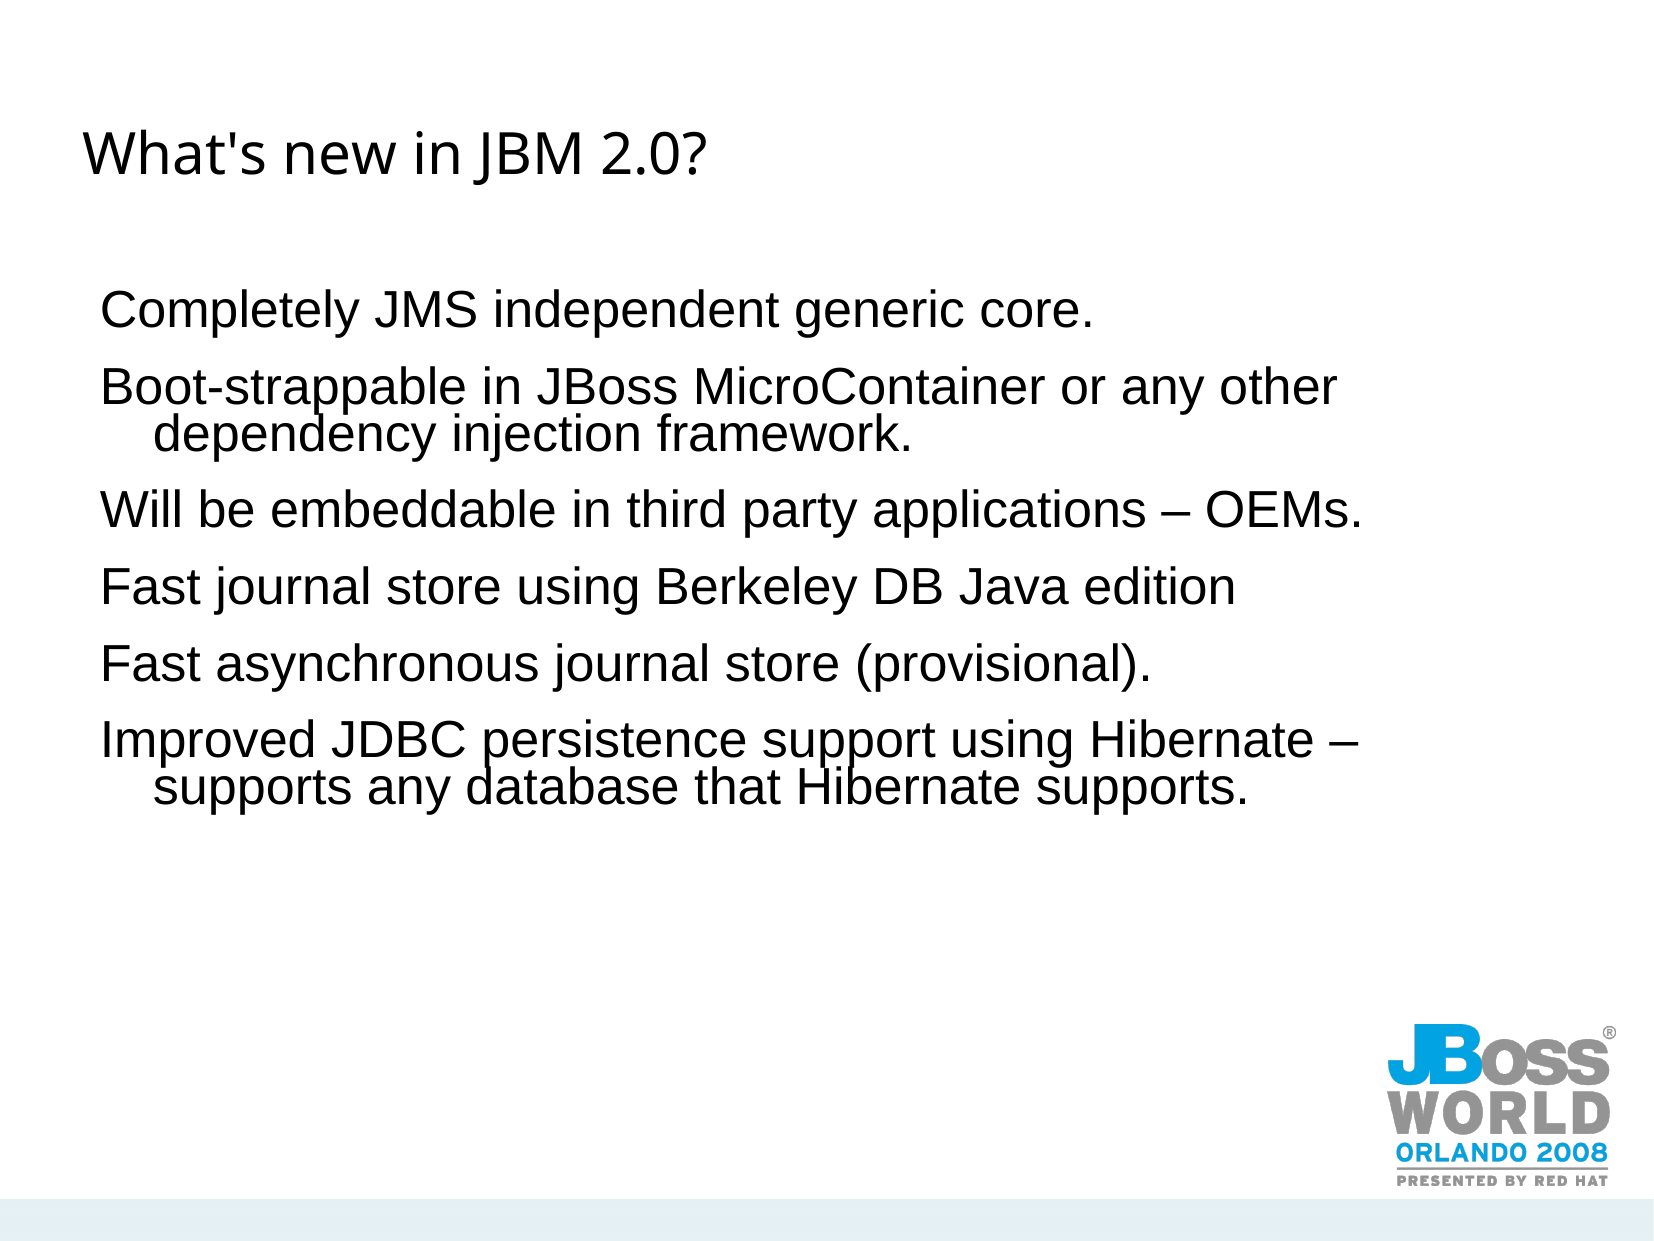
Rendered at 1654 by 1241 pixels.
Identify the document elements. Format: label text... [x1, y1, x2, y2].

list Completely JMS independent generic core. Boot-strappable in JBoss MicroContainer or any other dependency injection framework. Will be embeddable in third party applications – OEMs. Fast journal store using Berkeley DB Java edition Fast asynchronous journal store (provisional). Improved JDBC persistence support using Hibernate – supports any database that Hibernate supports. [82, 290, 1571, 1094]
title What's new in JBM 2.0? [82, 56, 1571, 249]
picture [0, 1199, 1654, 1241]
picture [1387, 1024, 1616, 1186]
